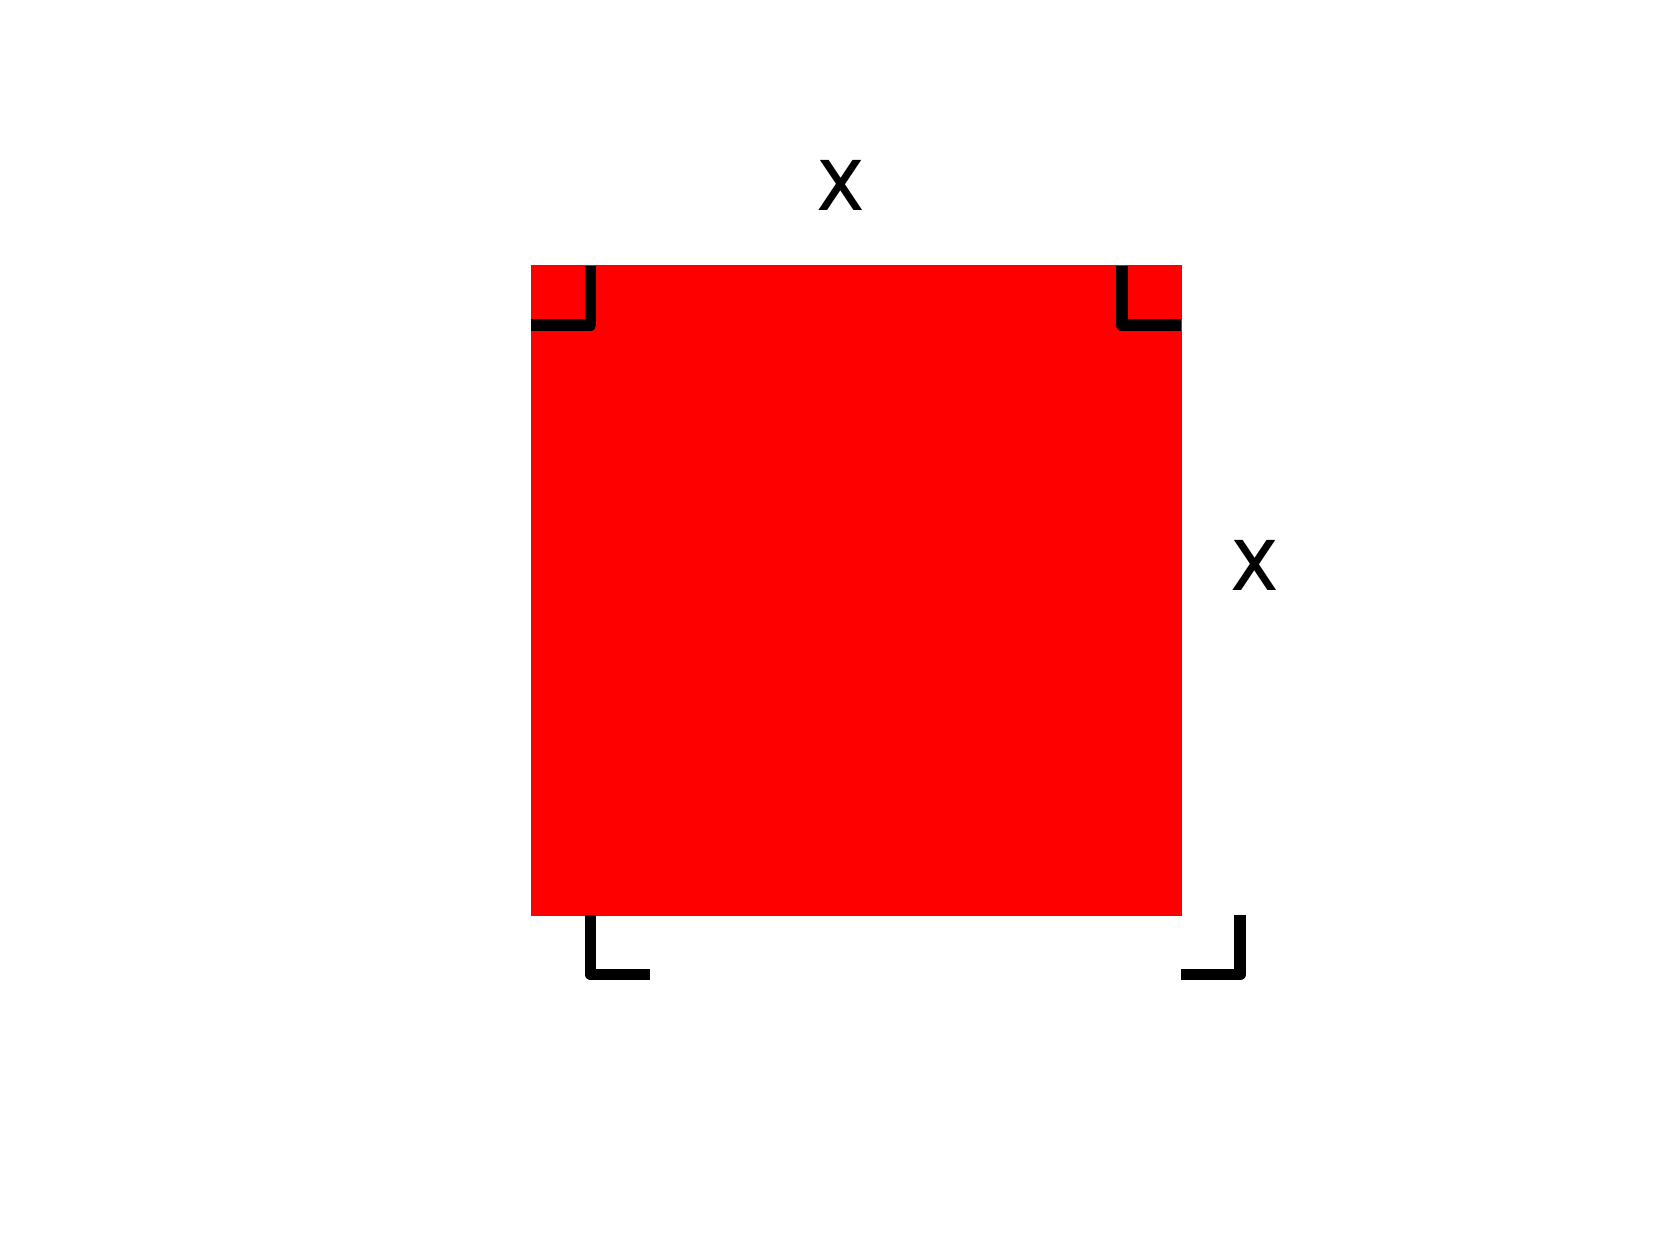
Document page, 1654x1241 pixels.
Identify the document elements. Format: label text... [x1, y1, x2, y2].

text_box x [1215, 498, 1300, 650]
text_box x [801, 118, 886, 270]
text_box [531, 265, 1182, 916]
